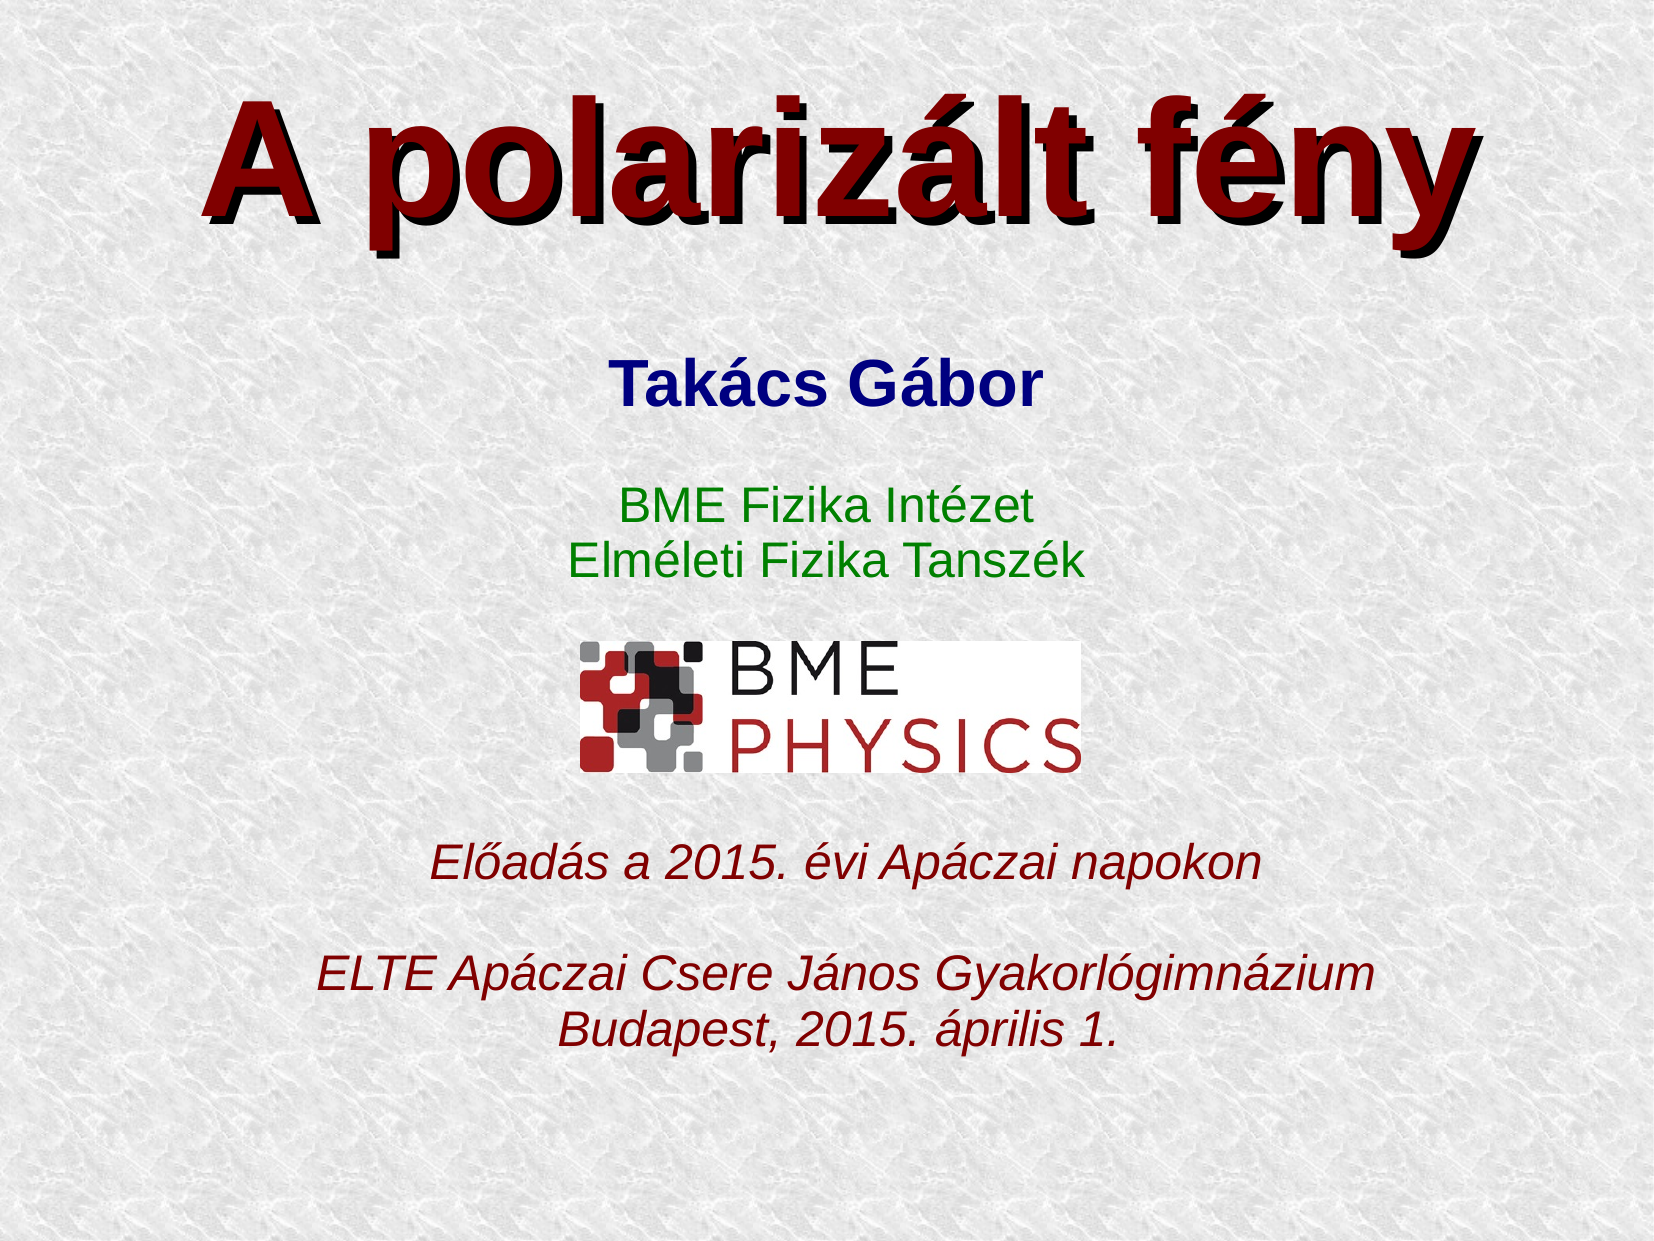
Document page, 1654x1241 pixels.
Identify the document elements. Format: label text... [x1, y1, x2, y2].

text_box Előadás a 2015. évi Apáczai napokon ELTE Apáczai Csere János Gyakorlógimnázium Budapest, 2015. április 1. [301, 826, 1391, 1065]
subtitle Takács Gábor BME Fizika Intézet Elméleti Fizika Tanszék [82, 215, 1571, 589]
title A polarizált fény [94, 55, 1583, 263]
picture [0, 0, 1654, 1241]
